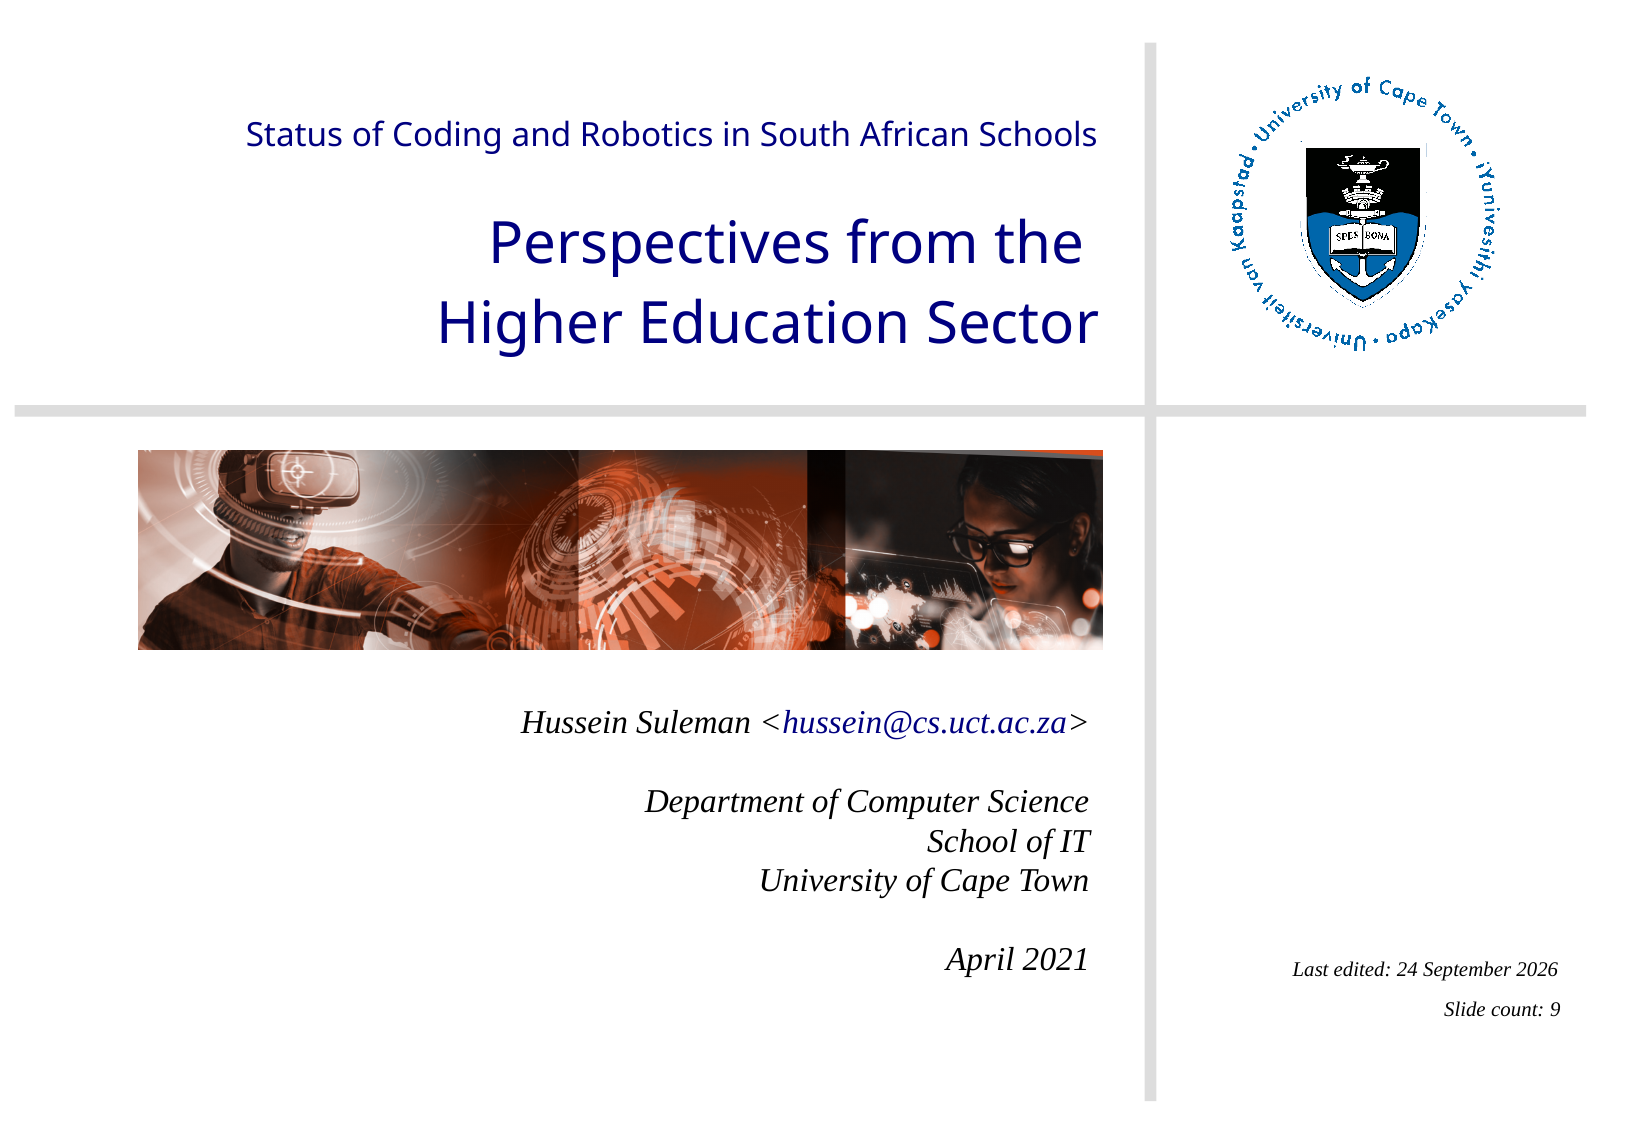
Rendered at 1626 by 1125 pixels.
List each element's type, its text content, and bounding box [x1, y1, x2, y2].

picture [138, 450, 1103, 650]
picture [1169, 42, 1535, 386]
title Status of Coding and Robotics in South African Schools Perspectives from the Higher Education Sector [23, 108, 1100, 364]
subtitle Hussein Suleman <hussein@cs.uct.ac.za> Department of Computer Science School of IT University of Cape Town April 2021 [58, 702, 1105, 1069]
